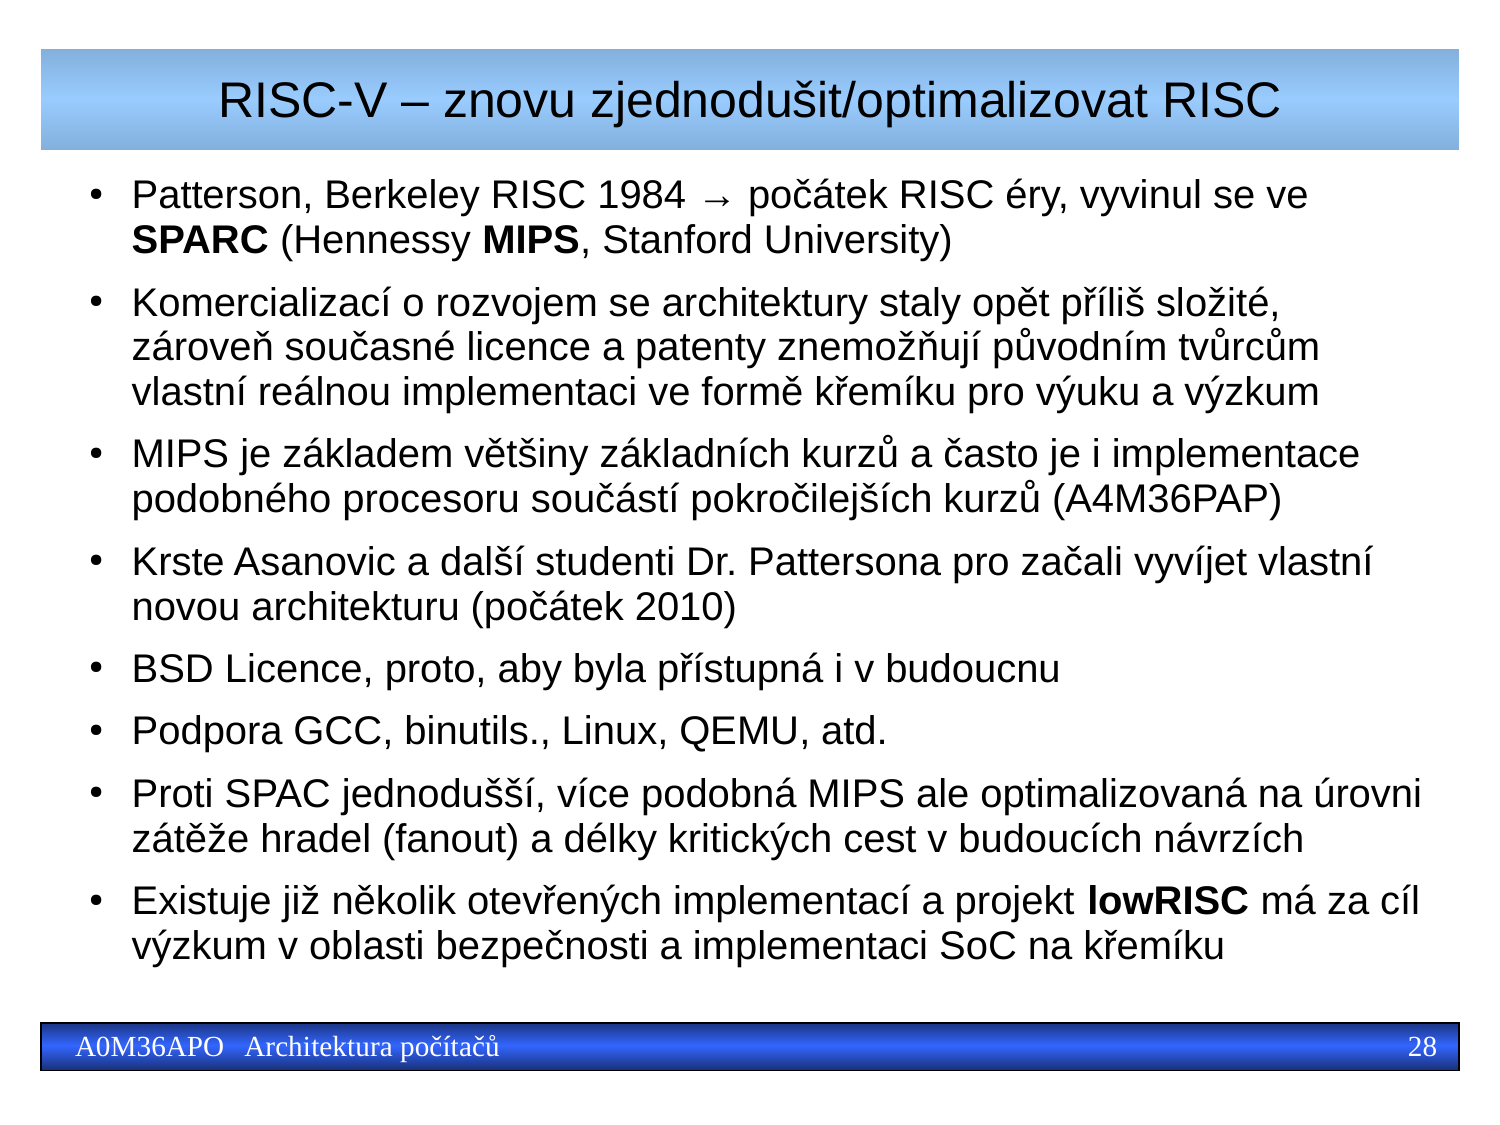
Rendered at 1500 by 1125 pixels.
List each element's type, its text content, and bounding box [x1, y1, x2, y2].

title RISC-V – znovu zjednodušit/optimalizovat RISC [41, 49, 1459, 150]
list Patterson, Berkeley RISC 1984 → počátek RISC éry, vyvinul se ve SPARC (Hennessy MIPS, Stanford University) Komercializací o rozvojem se architektury staly opět příliš složité, zároveň současné licence a patenty znemožňují původním tvůrcům vlastní reálnou implementaci ve formě křemíku pro výuku a výzkum MIPS je základem většiny základních kurzů a často je i implementace podobného procesoru součástí pokročilejších kurzů (A4M36PAP) Krste Asanovic a další studenti Dr. Pattersona pro začali vyvíjet vlastní novou architekturu (počátek 2010) BSD Licence, proto, aby byla přístupná i v budoucnu Podpora GCC, binutils., Linux, QEMU, atd. Proti SPAC jednodušší, více podobná MIPS ale optimalizovaná na úrovni zátěže hradel (fanout) a délky kritických cest v budoucích návrzích Existuje již několik otevřených implementací a projekt lowRISC má za cíl výzkum v oblasti bezpečnosti a implementaci SoC na křemíku [75, 172, 1426, 1013]
